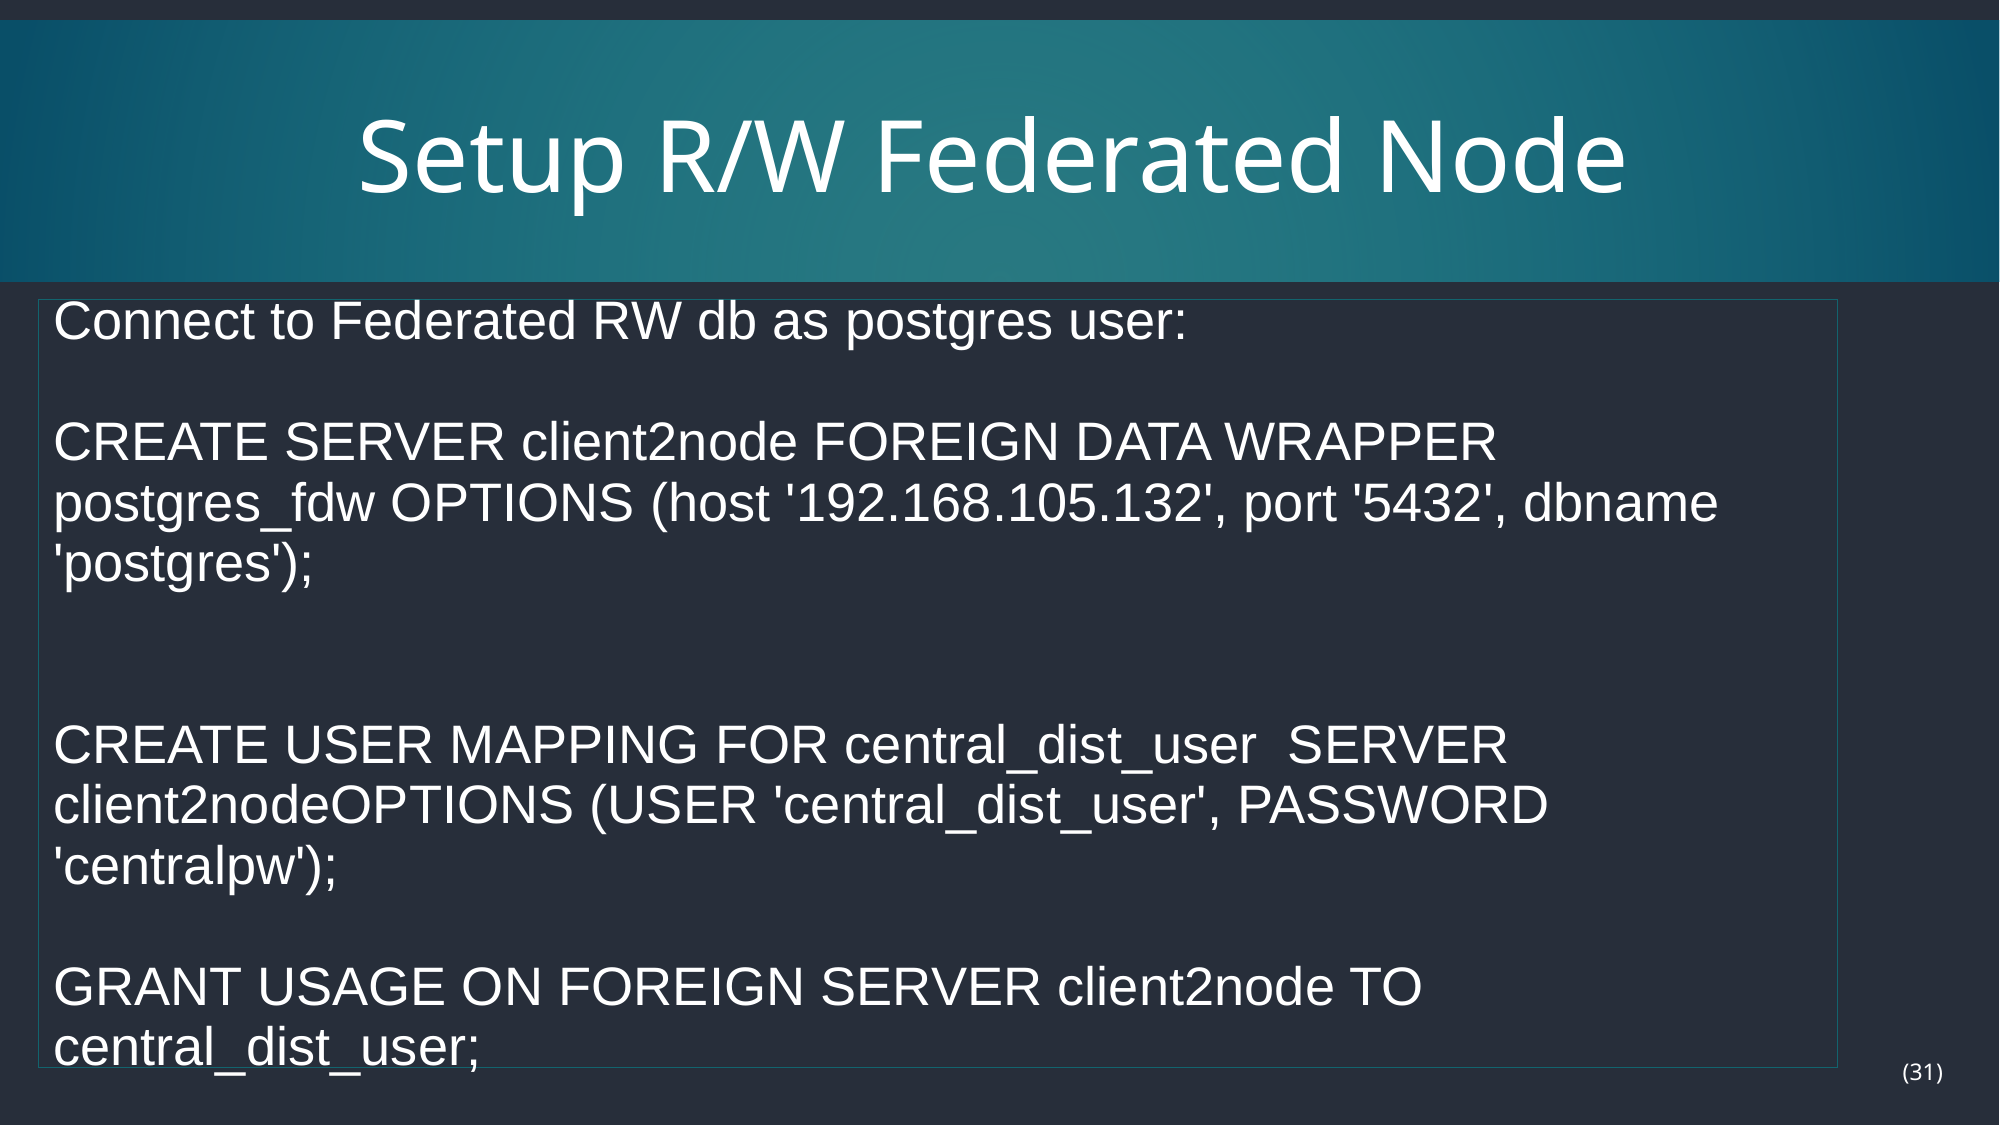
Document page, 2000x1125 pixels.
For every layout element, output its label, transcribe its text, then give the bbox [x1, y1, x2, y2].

text_box [0, 20, 2000, 282]
slide_number (<number>) [1508, 1042, 1959, 1103]
text_box Setup R/W Federated Node [37, 85, 1950, 220]
text_box Connect to Federated RW db as postgres user: CREATE SERVER client2node FOREIGN DATA WRAPPER postgres_fdw OPTIONS (host '192.168.105.132', port '5432', dbname 'postgres'); CREATE USER MAPPING FOR central_dist_user SERVER client2nodeOPTIONS (USER 'central_dist_user', PASSWORD 'centralpw'); GRANT USAGE ON FOREIGN SERVER client2node TO central_dist_user; [38, 299, 1838, 1068]
